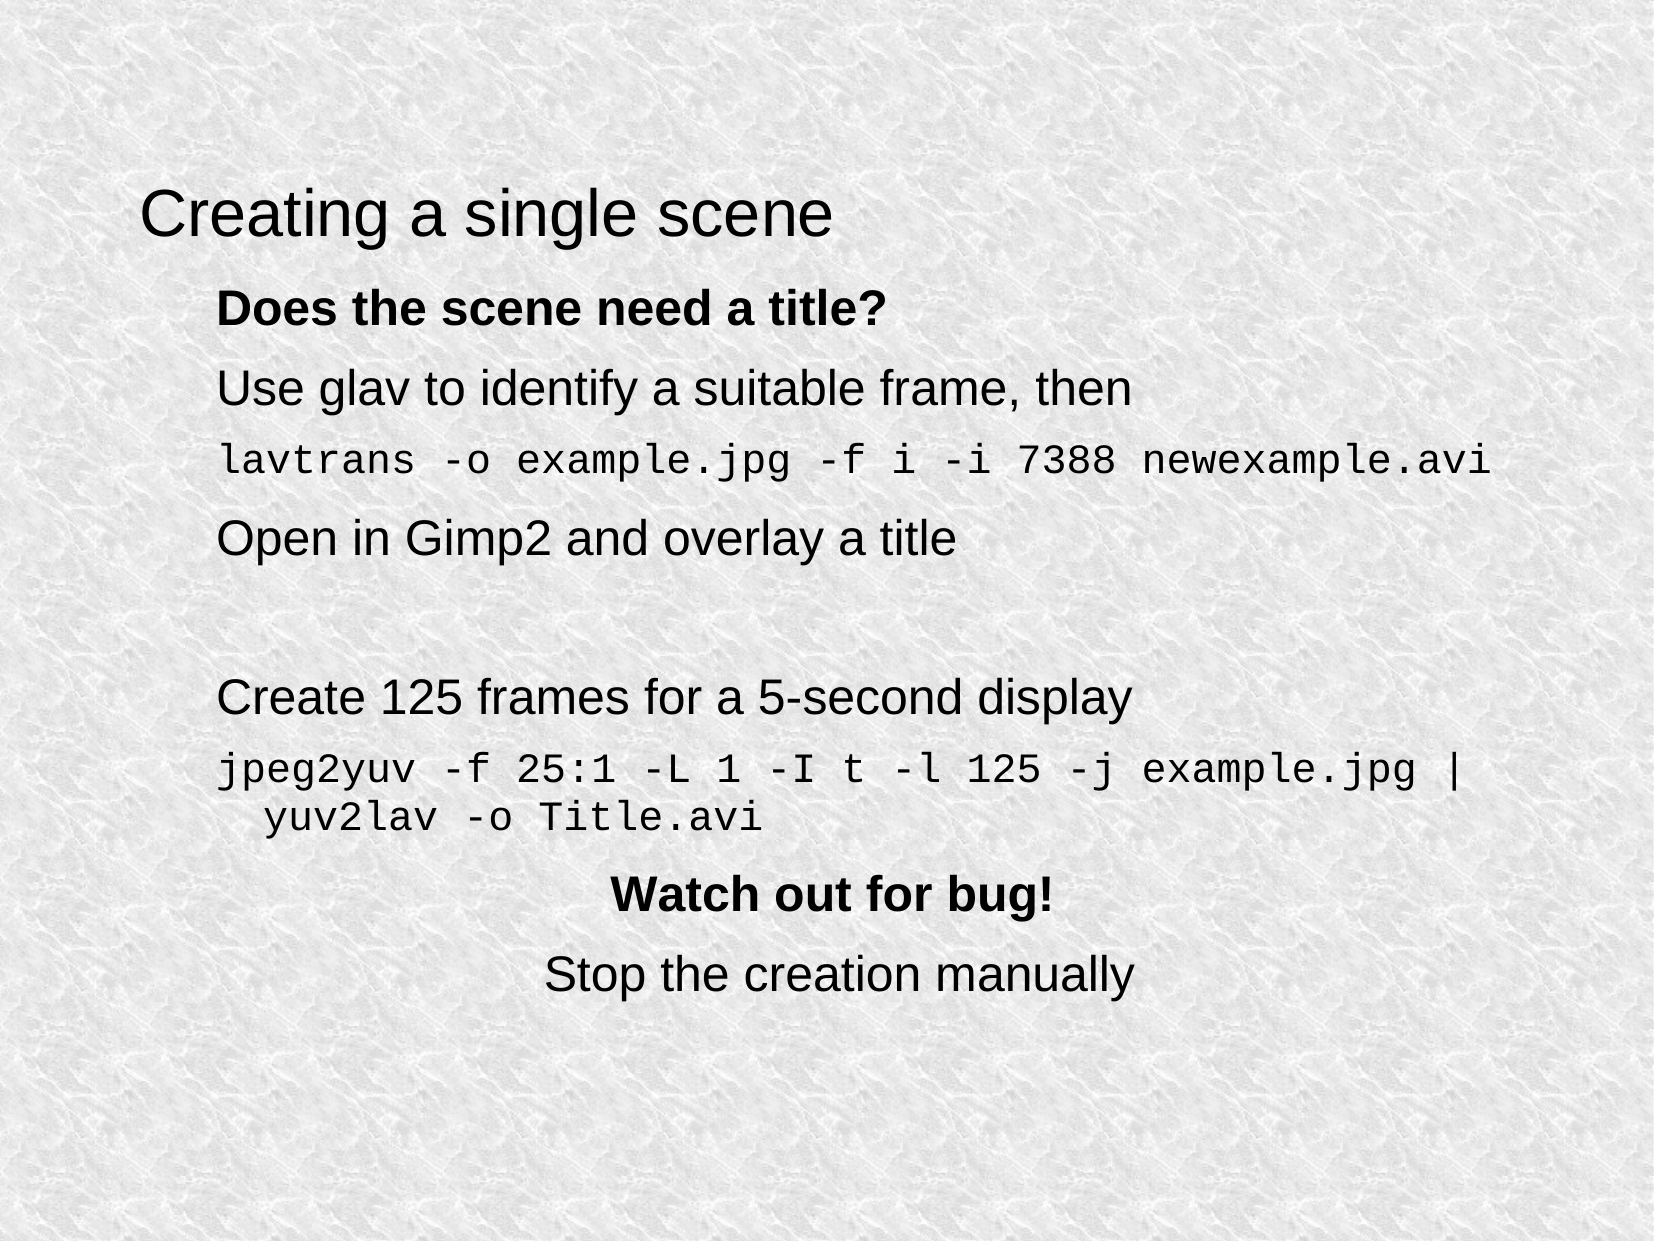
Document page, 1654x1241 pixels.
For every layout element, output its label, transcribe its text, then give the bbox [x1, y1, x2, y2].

picture [0, 0, 1654, 1241]
list Creating a single scene Does the scene need a title? Use glav to identify a suitable frame, then lavtrans -o example.jpg -f i -i 7388 newexample.avi Open in Gimp2 and overlay a title Create 125 frames for a 5-second display jpeg2yuv -f 25:1 -L 1 -I t -l 125 -j example.jpg | yuv2lav -o Title.avi Watch out for bug! Stop the creation manually [121, 176, 1534, 1145]
